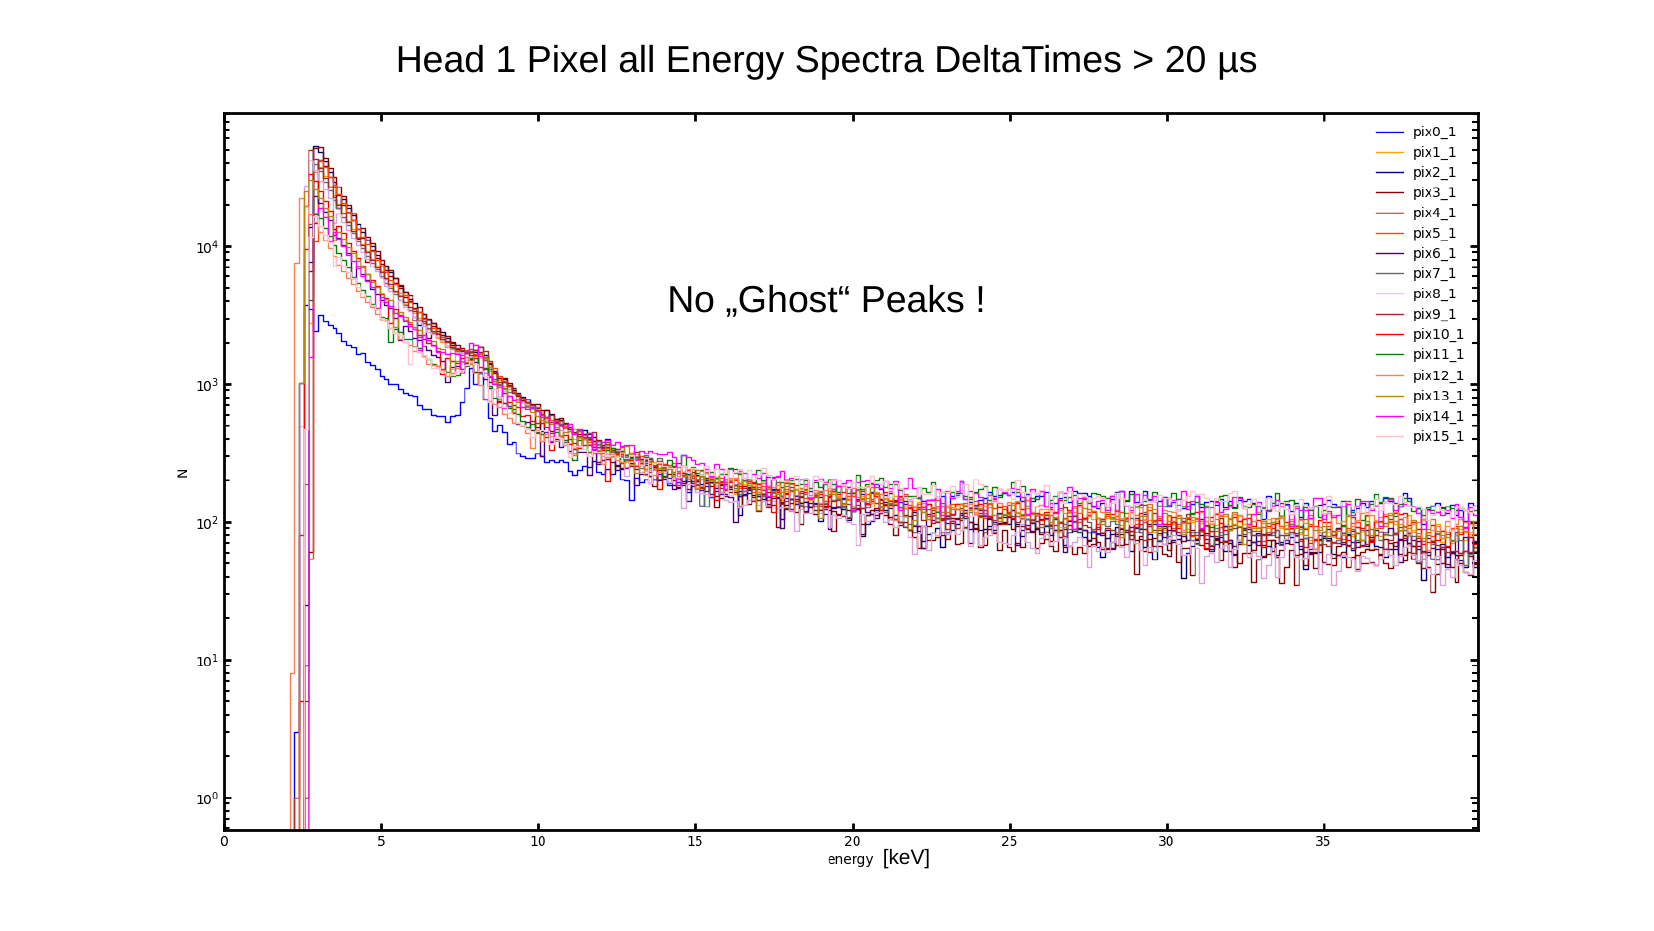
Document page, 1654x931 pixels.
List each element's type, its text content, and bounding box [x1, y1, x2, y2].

text_box Head 1 Pixel all Energy Spectra DeltaTimes > 20 µs [381, 30, 1273, 88]
text_box No „Ghost“ Peaks ! [652, 271, 1001, 329]
picture [21, 1, 1639, 931]
text_box [keV] [868, 838, 946, 877]
